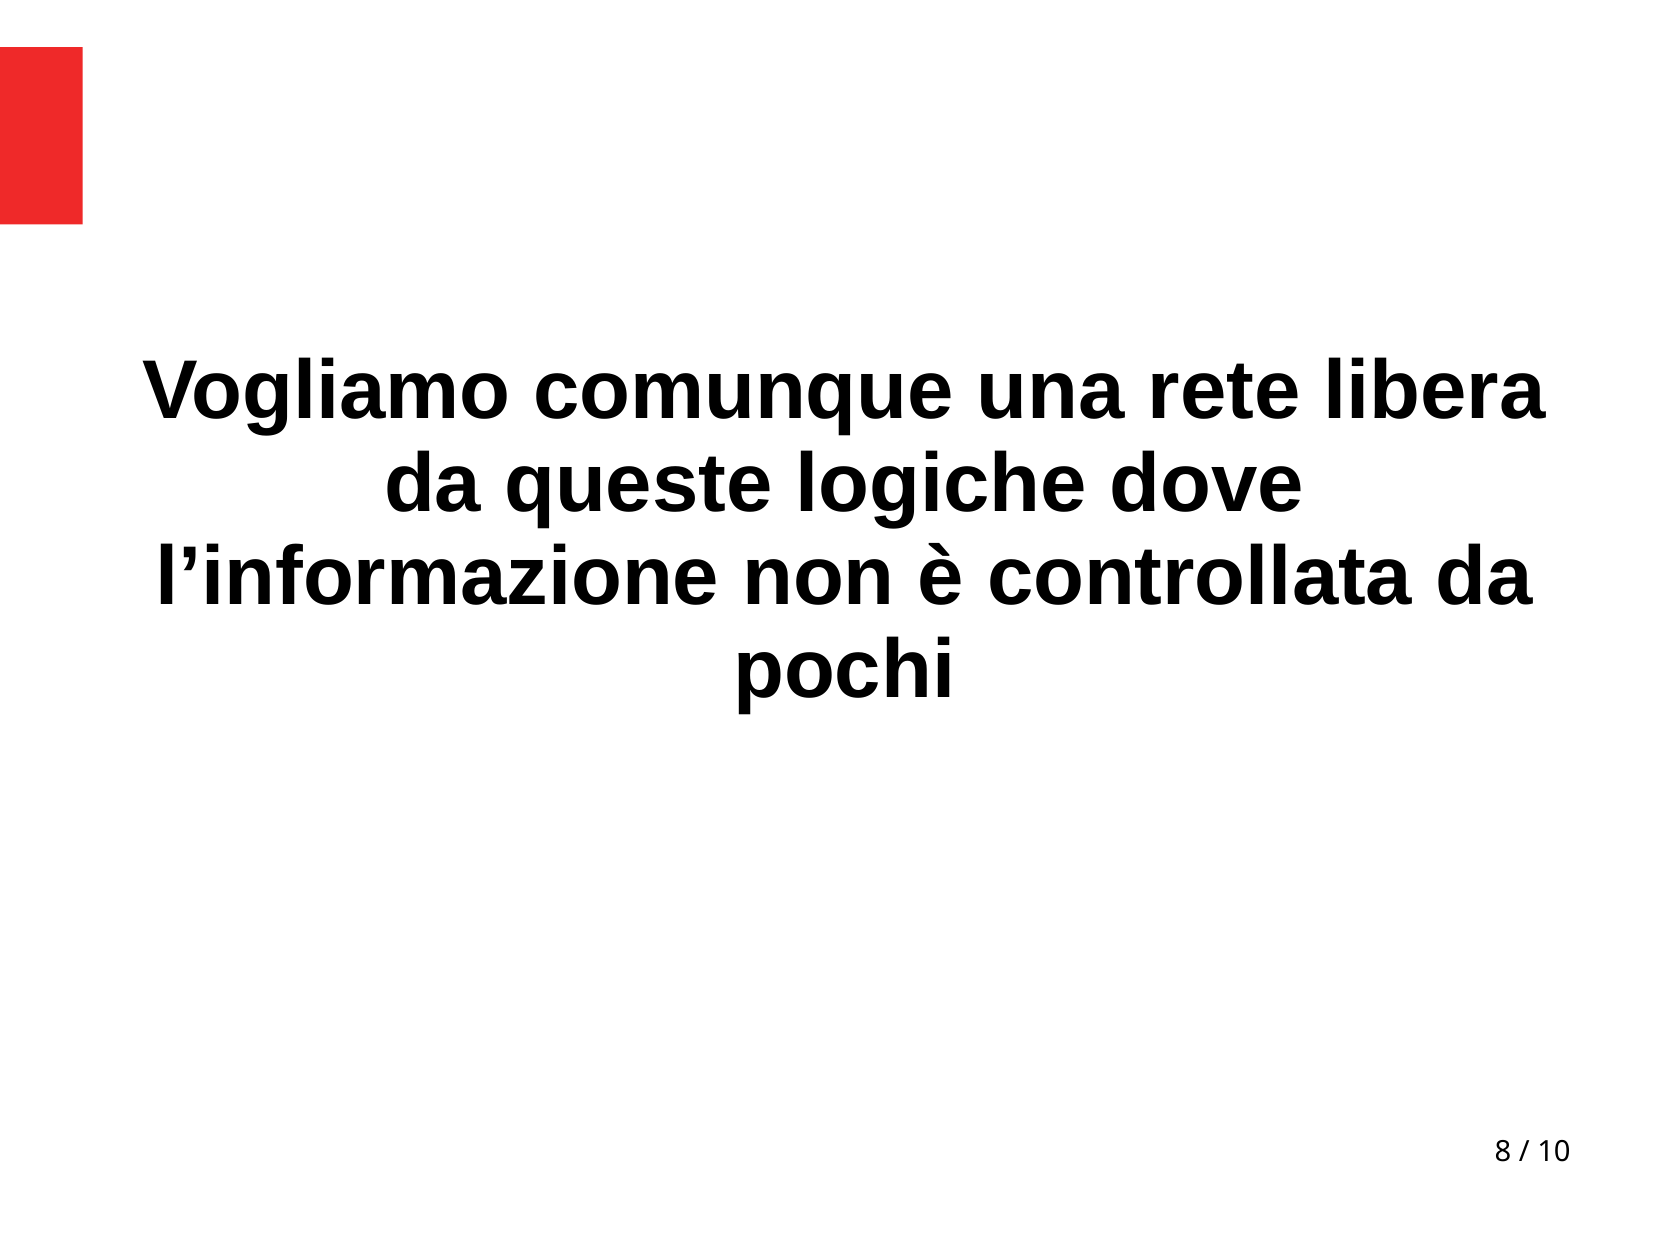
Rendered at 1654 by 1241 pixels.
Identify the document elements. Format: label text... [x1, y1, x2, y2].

subtitle Vogliamo comunque una rete libera da queste logiche dove l’informazione non è controllata da pochi [118, 49, 1571, 1010]
